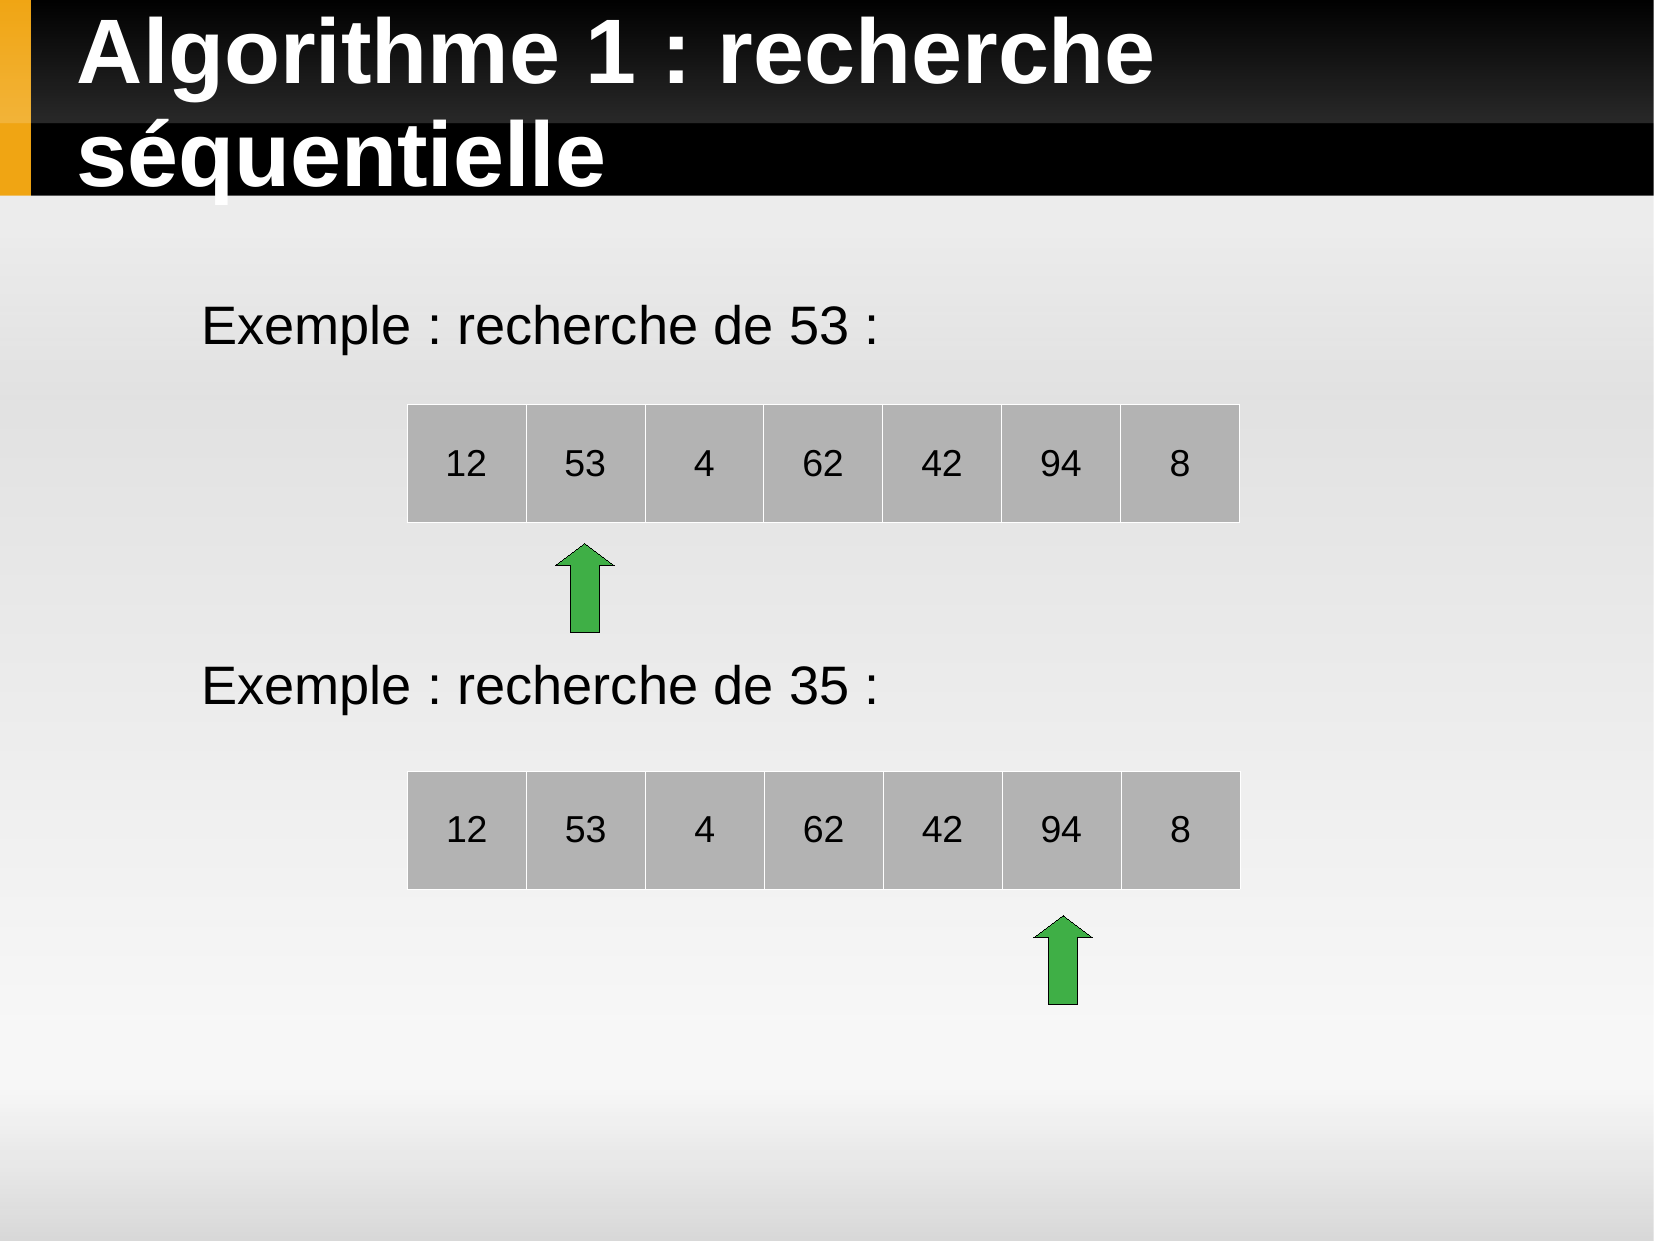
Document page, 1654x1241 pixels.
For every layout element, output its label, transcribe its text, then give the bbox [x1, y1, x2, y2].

table_header 62 [765, 772, 883, 889]
text_box [555, 543, 615, 633]
table_header 4 [646, 405, 763, 522]
text_box [1033, 915, 1093, 1005]
table_header 8 [1121, 405, 1239, 522]
table_header 8 [1122, 772, 1240, 889]
table_header 12 [408, 772, 526, 889]
table_header 53 [527, 405, 645, 522]
title Algorithme 1 : recherche séquentielle [76, 0, 1565, 208]
table_header 62 [764, 405, 882, 522]
table_header 53 [527, 772, 645, 889]
table_header 42 [883, 405, 1001, 522]
table_header 94 [1002, 405, 1120, 522]
list Exemple : recherche de 53 : Exemple : recherche de 35 : [88, 295, 1577, 1039]
table_header 4 [646, 772, 764, 889]
picture [0, 0, 1654, 1241]
table_header 12 [408, 405, 526, 522]
table_header 42 [884, 772, 1002, 889]
table_header 94 [1003, 772, 1121, 889]
